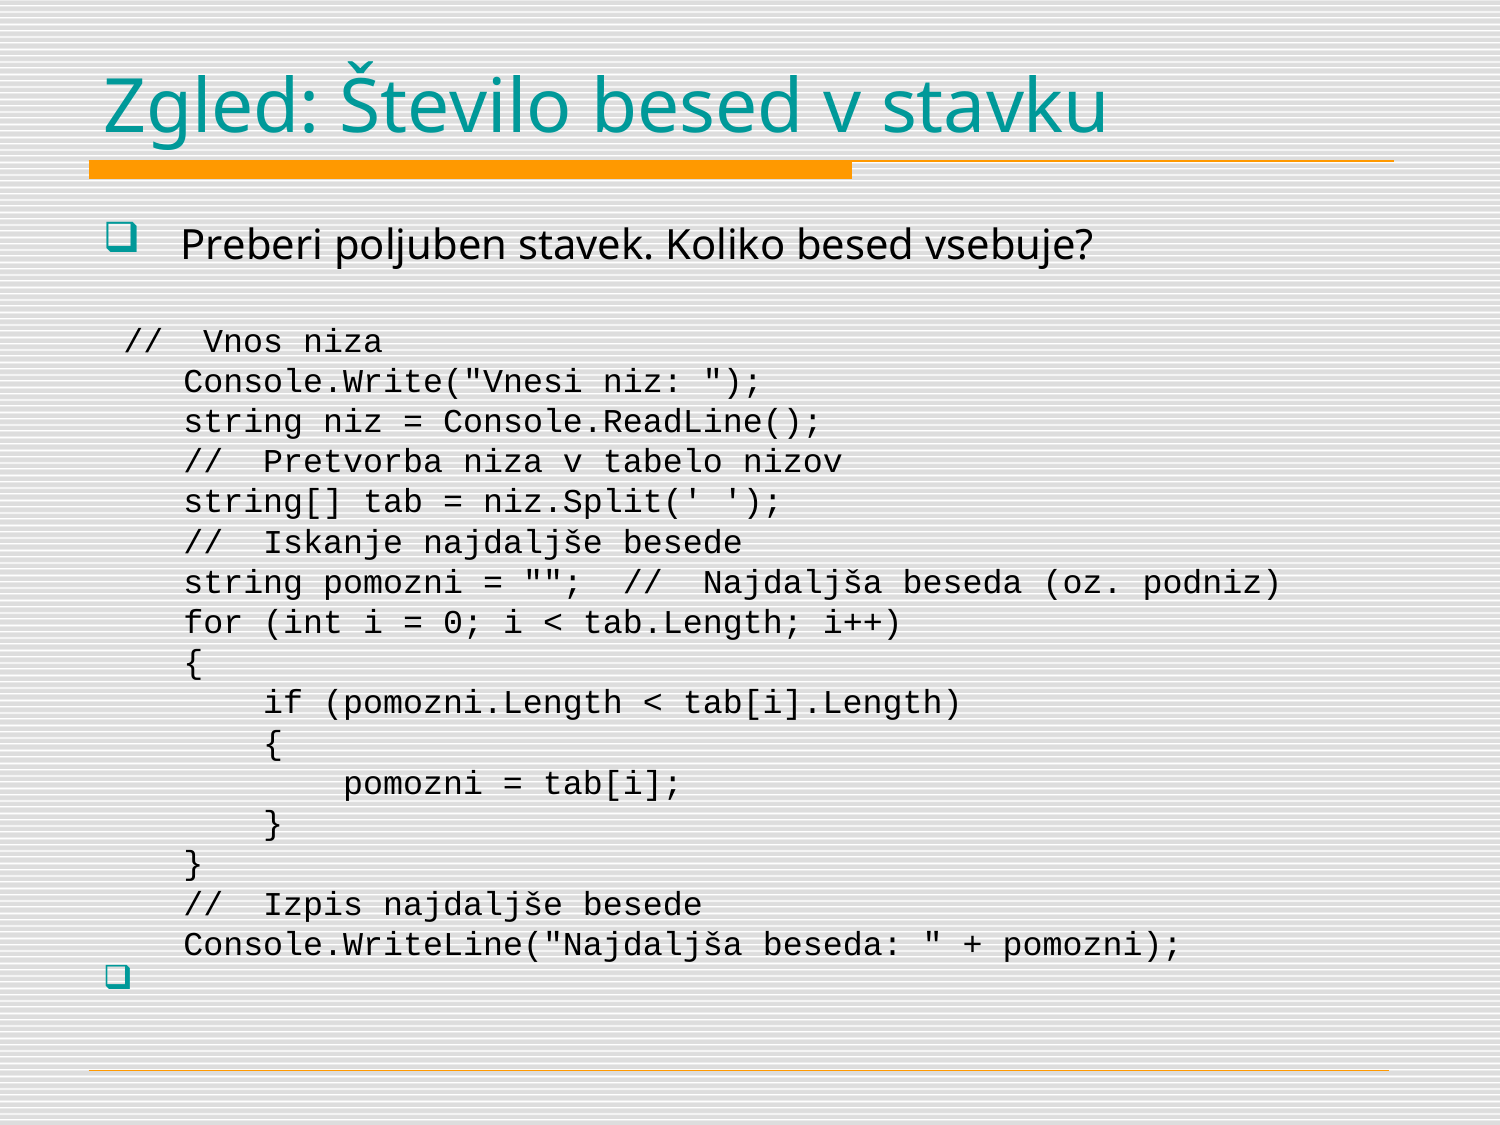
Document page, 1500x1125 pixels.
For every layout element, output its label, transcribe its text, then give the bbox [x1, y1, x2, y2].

title Zgled: Število besed v stavku [88, 42, 1401, 155]
picture [0, 0, 1500, 1125]
list Preberi poljuben stavek. Koliko besed vsebuje? // Vnos niza Console.Write("Vnesi niz: "); string niz = Console.ReadLine(); // Pretvorba niza v tabelo nizov string[] tab = niz.Split(' '); // Iskanje najdaljše besede string pomozni = ""; // Najdaljša beseda (oz. podniz) for (int i = 0; i < tab.Length; i++) { if (pomozni.Length < tab[i].Length) { pomozni = tab[i]; } } // Izpis najdaljše besede Console.WriteLine("Najdaljša beseda: " + pomozni); [88, 220, 1401, 1059]
